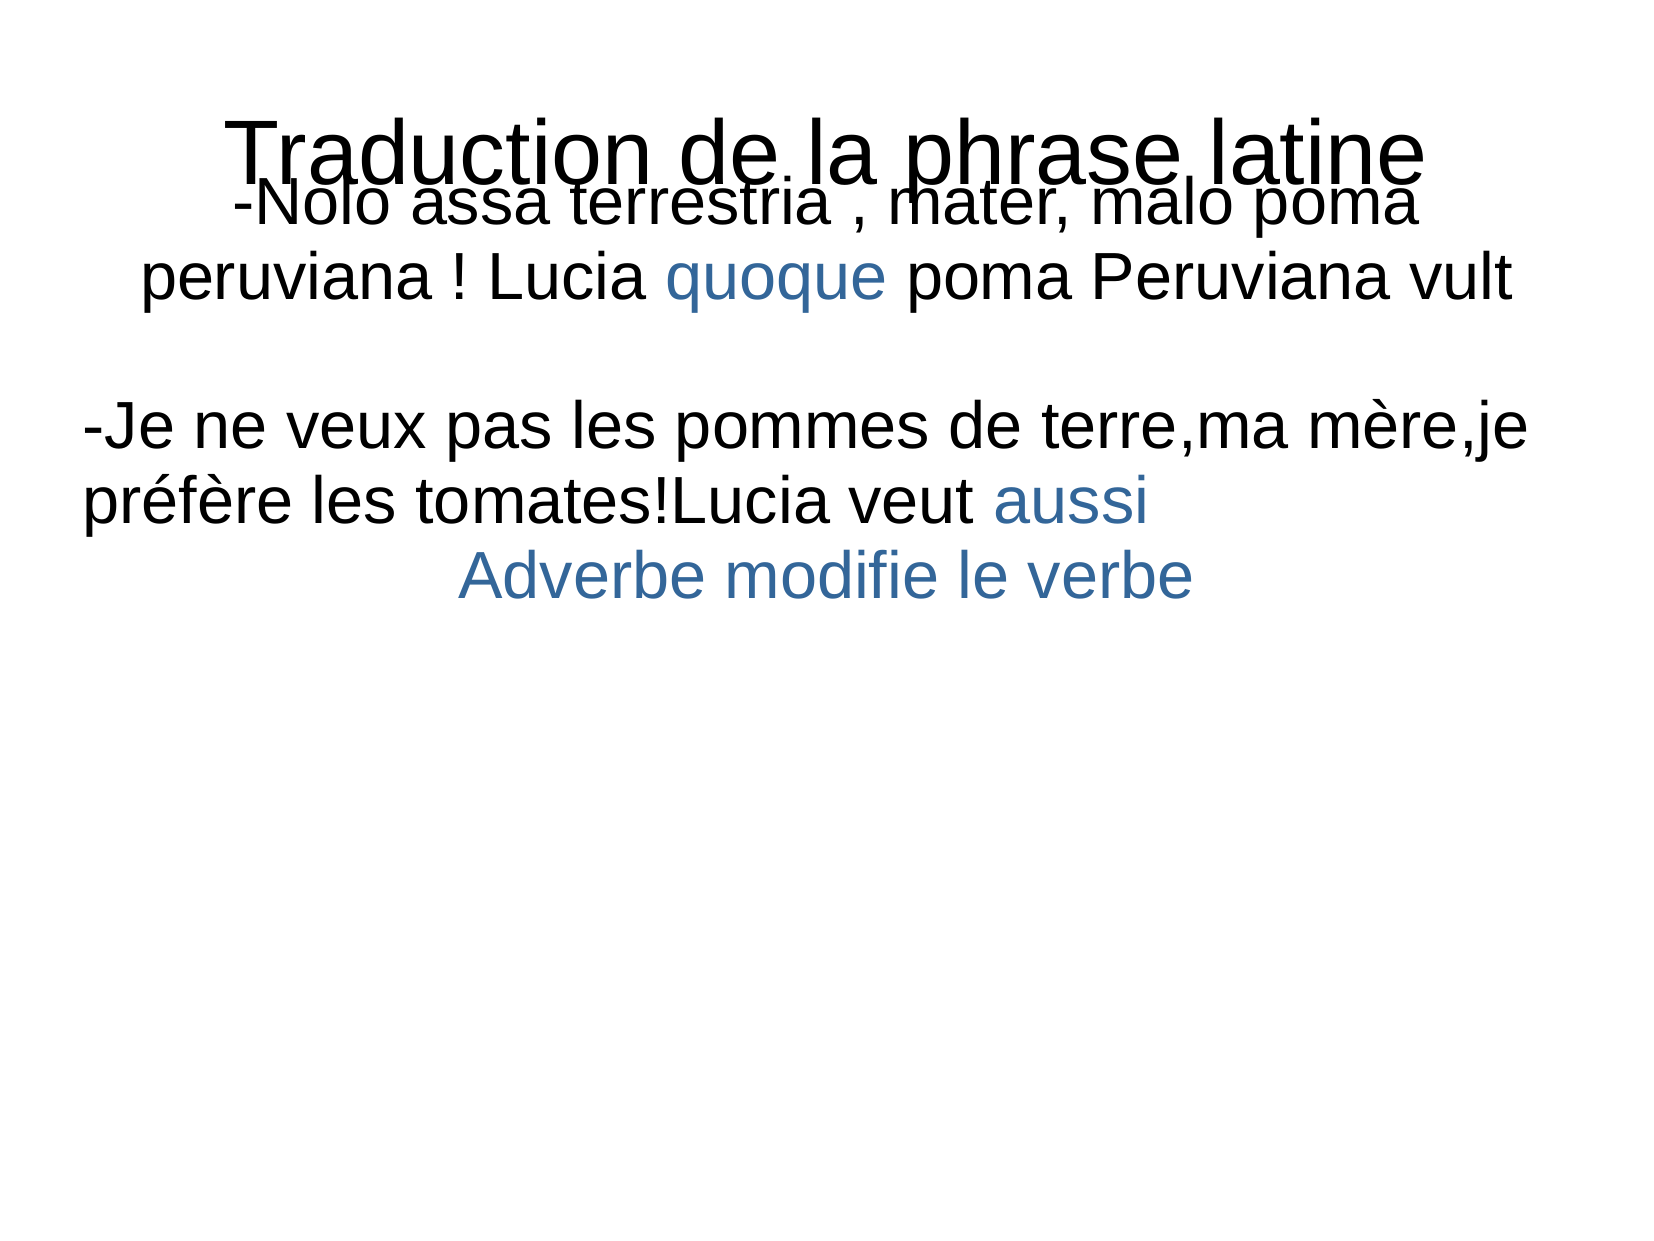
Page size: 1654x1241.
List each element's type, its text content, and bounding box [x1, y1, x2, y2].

subtitle -Nolo assa terrestria , mater, malo poma peruviana ! Lucia quoque poma Peruviana vult -Je ne veux pas les pommes de terre,ma mère,je préfère les tomates!Lucia veut aussi Adverbe modifie le verbe [82, 163, 1571, 1136]
title Traduction de la phrase latine [82, 49, 1571, 163]
